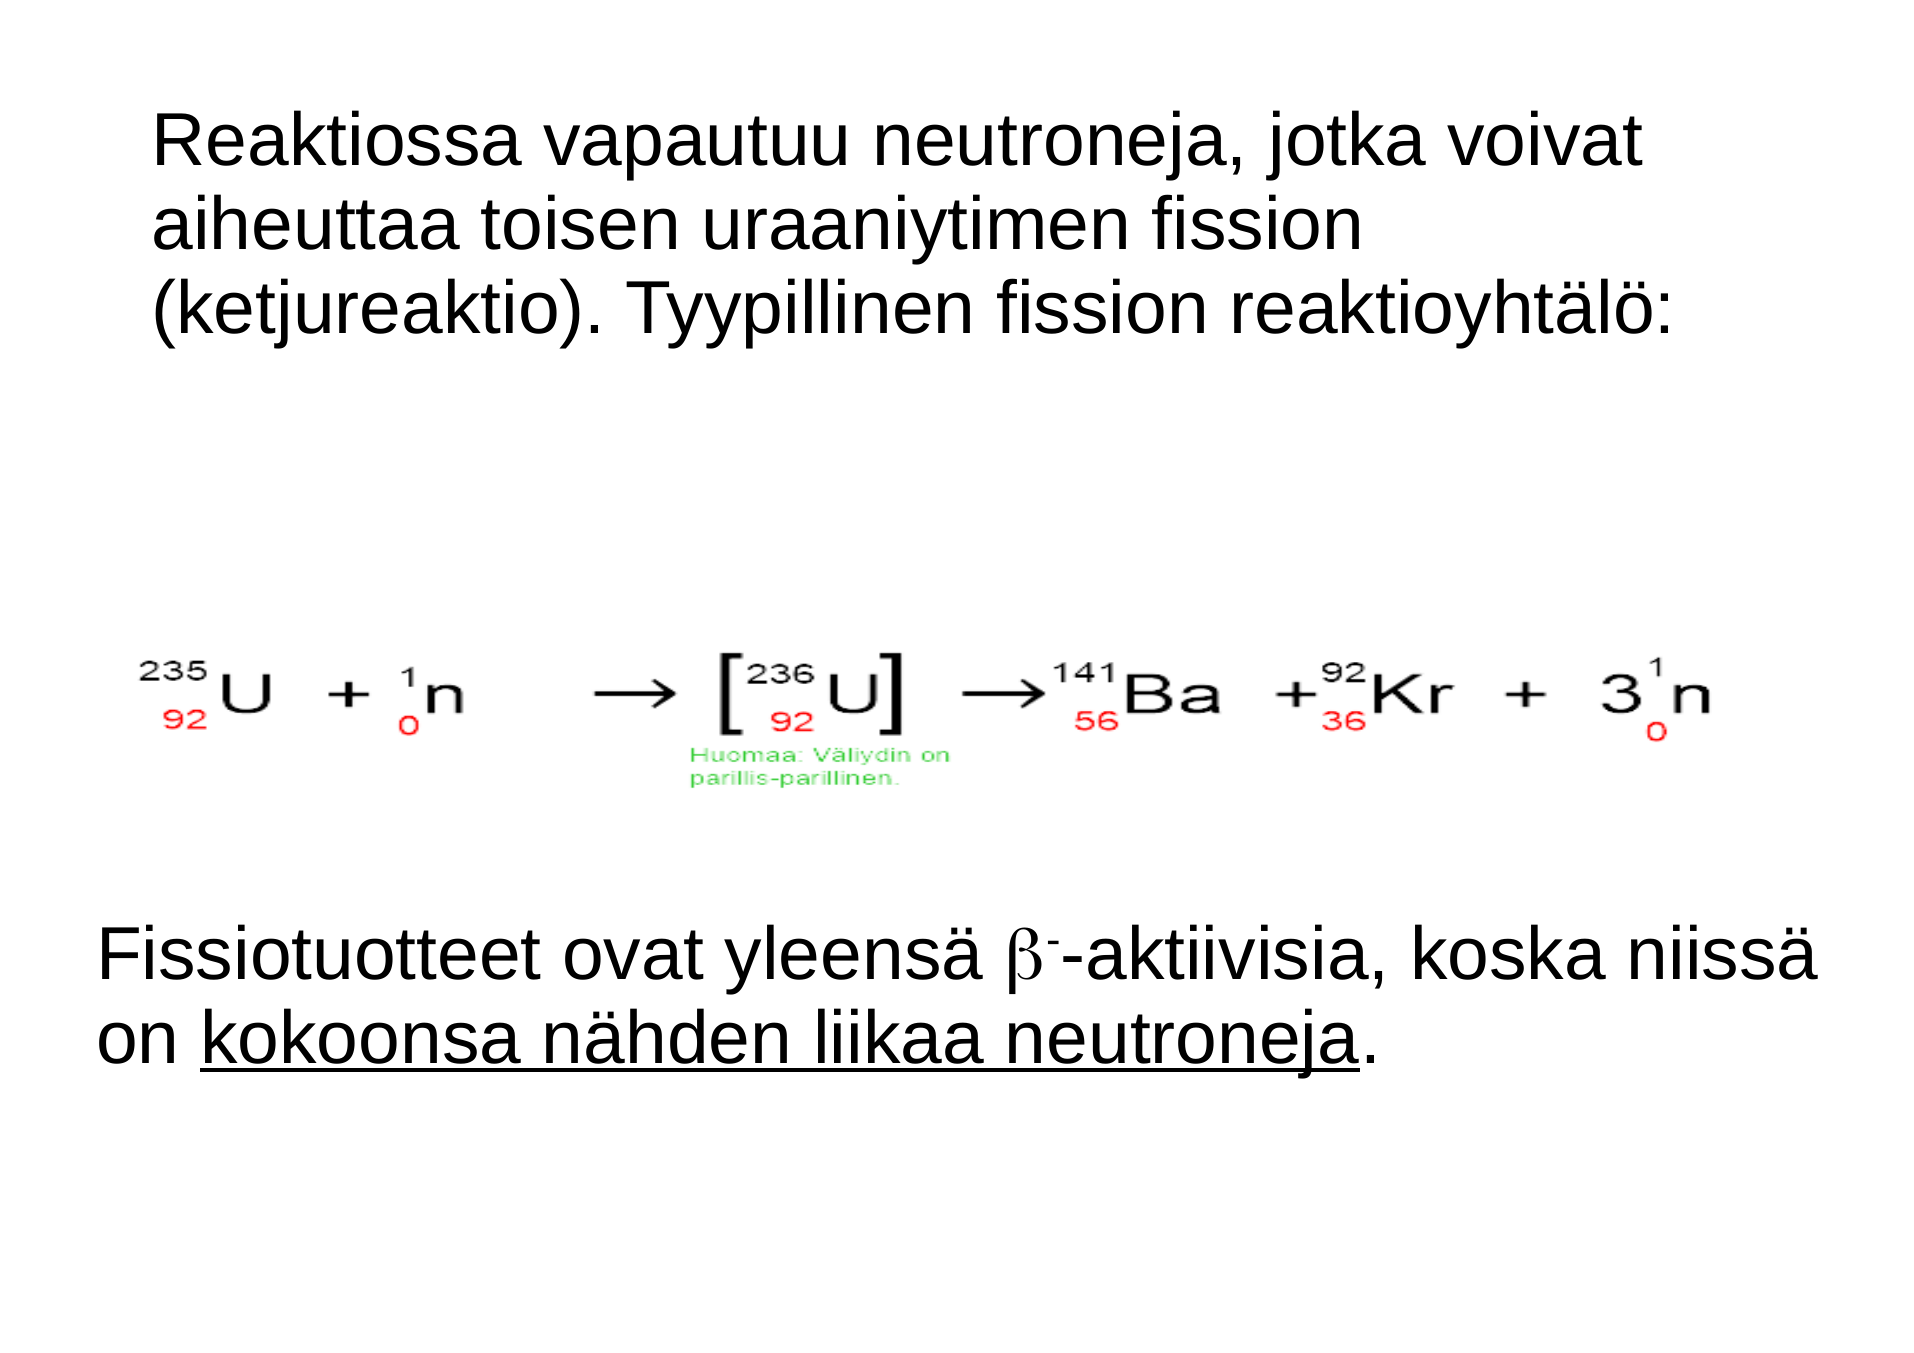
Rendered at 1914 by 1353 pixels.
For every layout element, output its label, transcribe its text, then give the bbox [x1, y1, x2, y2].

text_box Reaktiossa vapautuu neutroneja, jotka voivat aiheuttaa toisen uraaniytimen fission (ketjureaktio). Tyypillinen fission reaktioyhtälö: [136, 90, 1791, 552]
text_box Fissiotuotteet ovat yleensä b--aktiivisia, koska niissä on kokoonsa nähden liikaa neutroneja. [81, 903, 1873, 1113]
picture [95, 552, 1805, 806]
